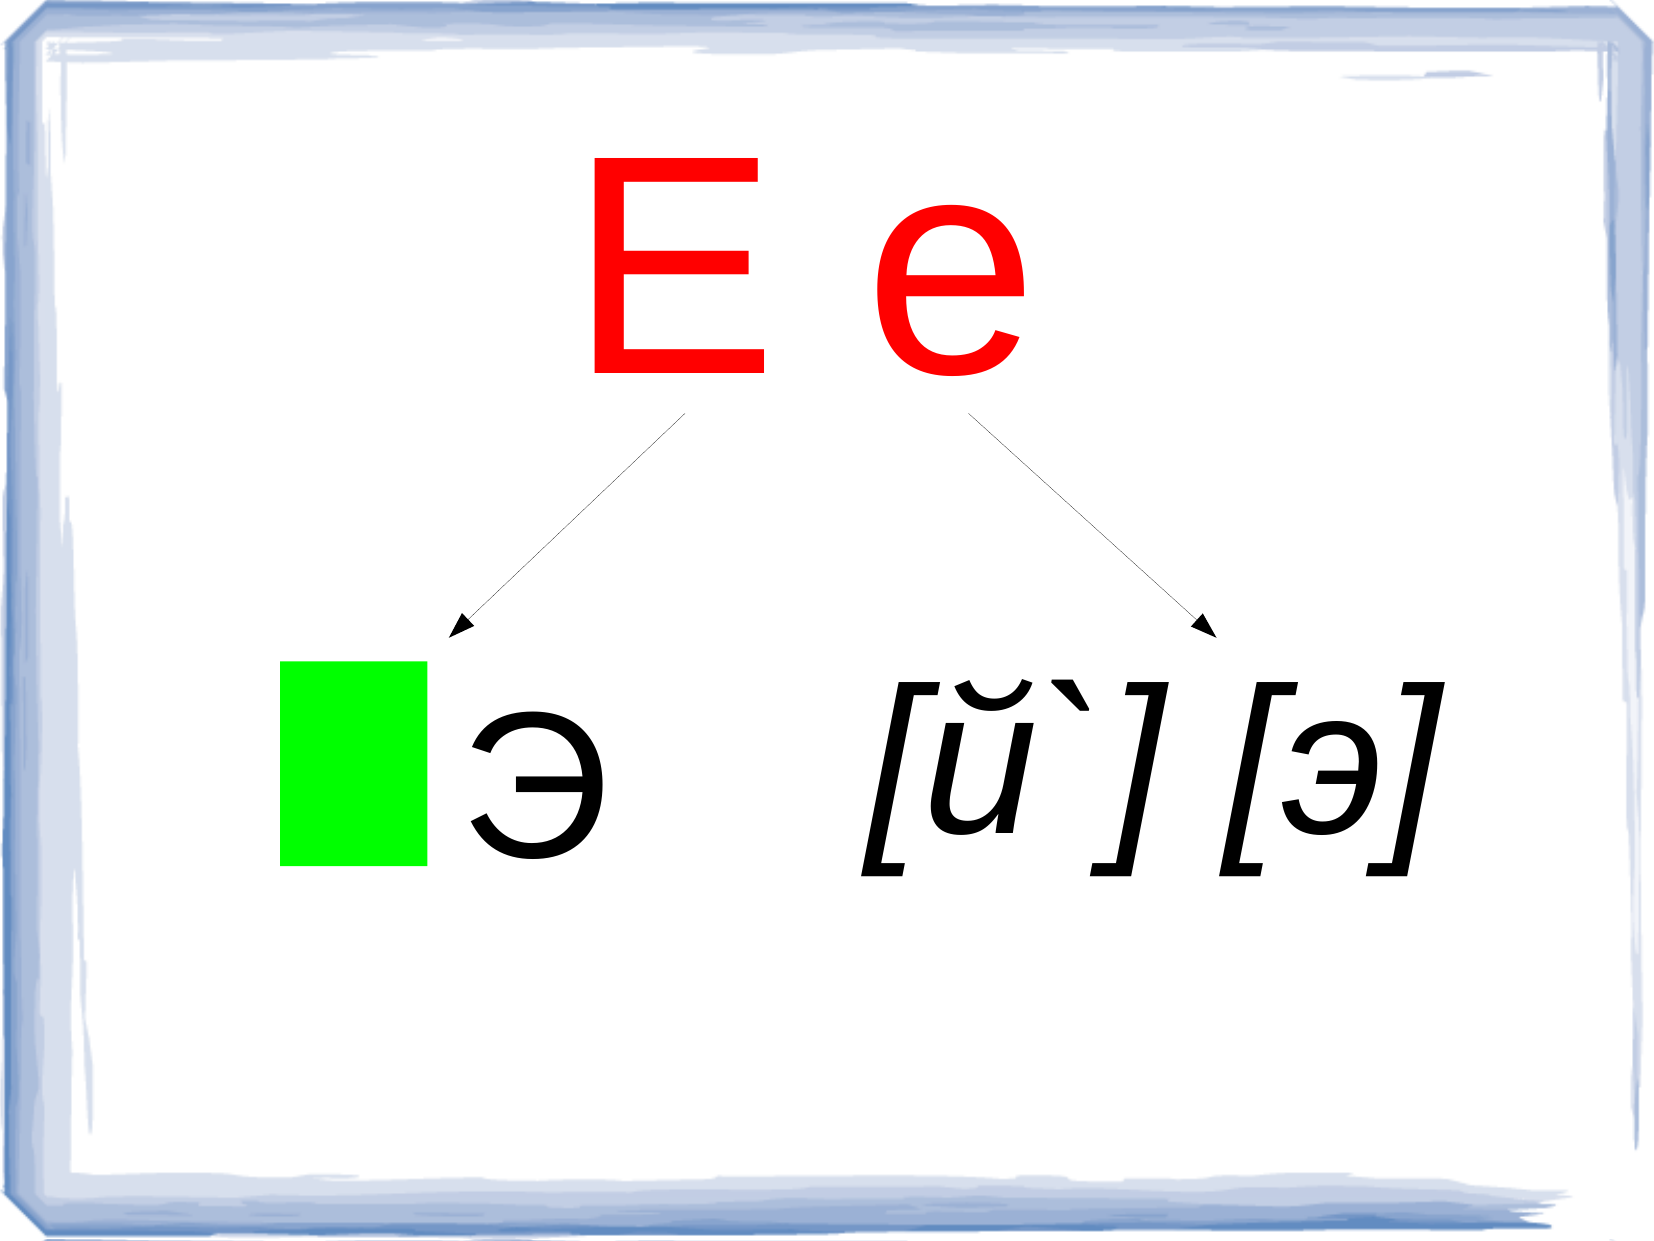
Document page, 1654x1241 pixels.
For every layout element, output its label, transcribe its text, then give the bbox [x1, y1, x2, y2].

text_box Е е [555, 82, 1054, 447]
text_box [й`] [э] [850, 637, 1457, 886]
text_box Э [445, 661, 625, 909]
picture [0, 0, 1654, 1241]
text_box [280, 661, 428, 867]
